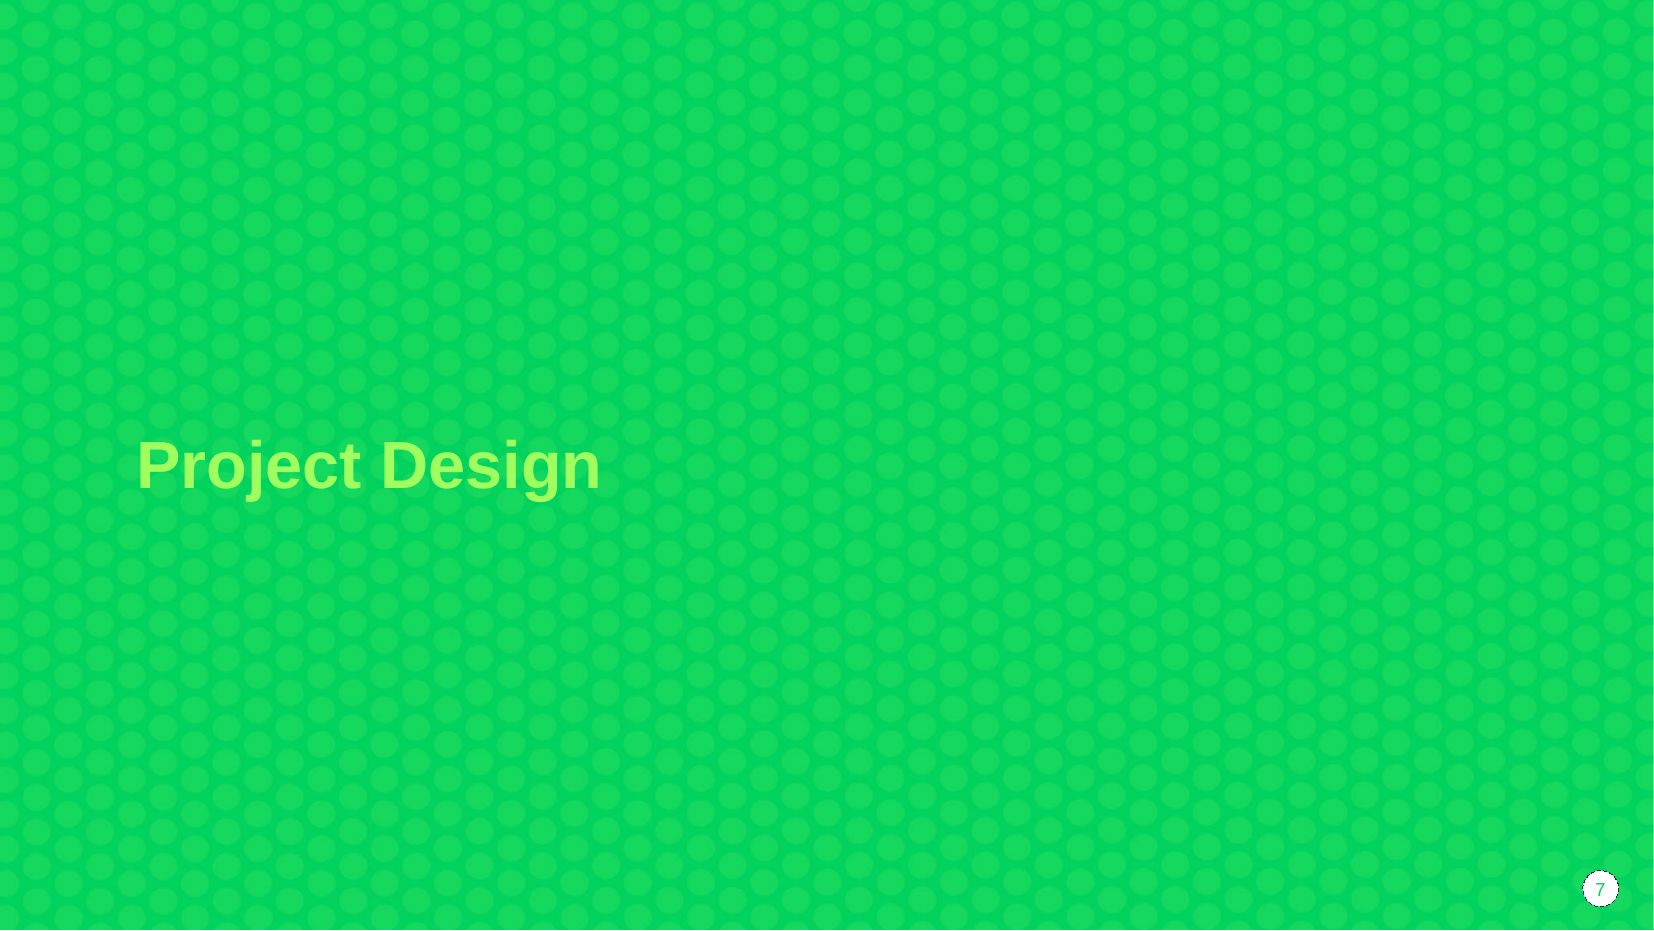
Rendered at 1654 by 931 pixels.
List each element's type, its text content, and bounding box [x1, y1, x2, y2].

picture [0, 0, 1654, 930]
title Project Design [121, 387, 1531, 543]
